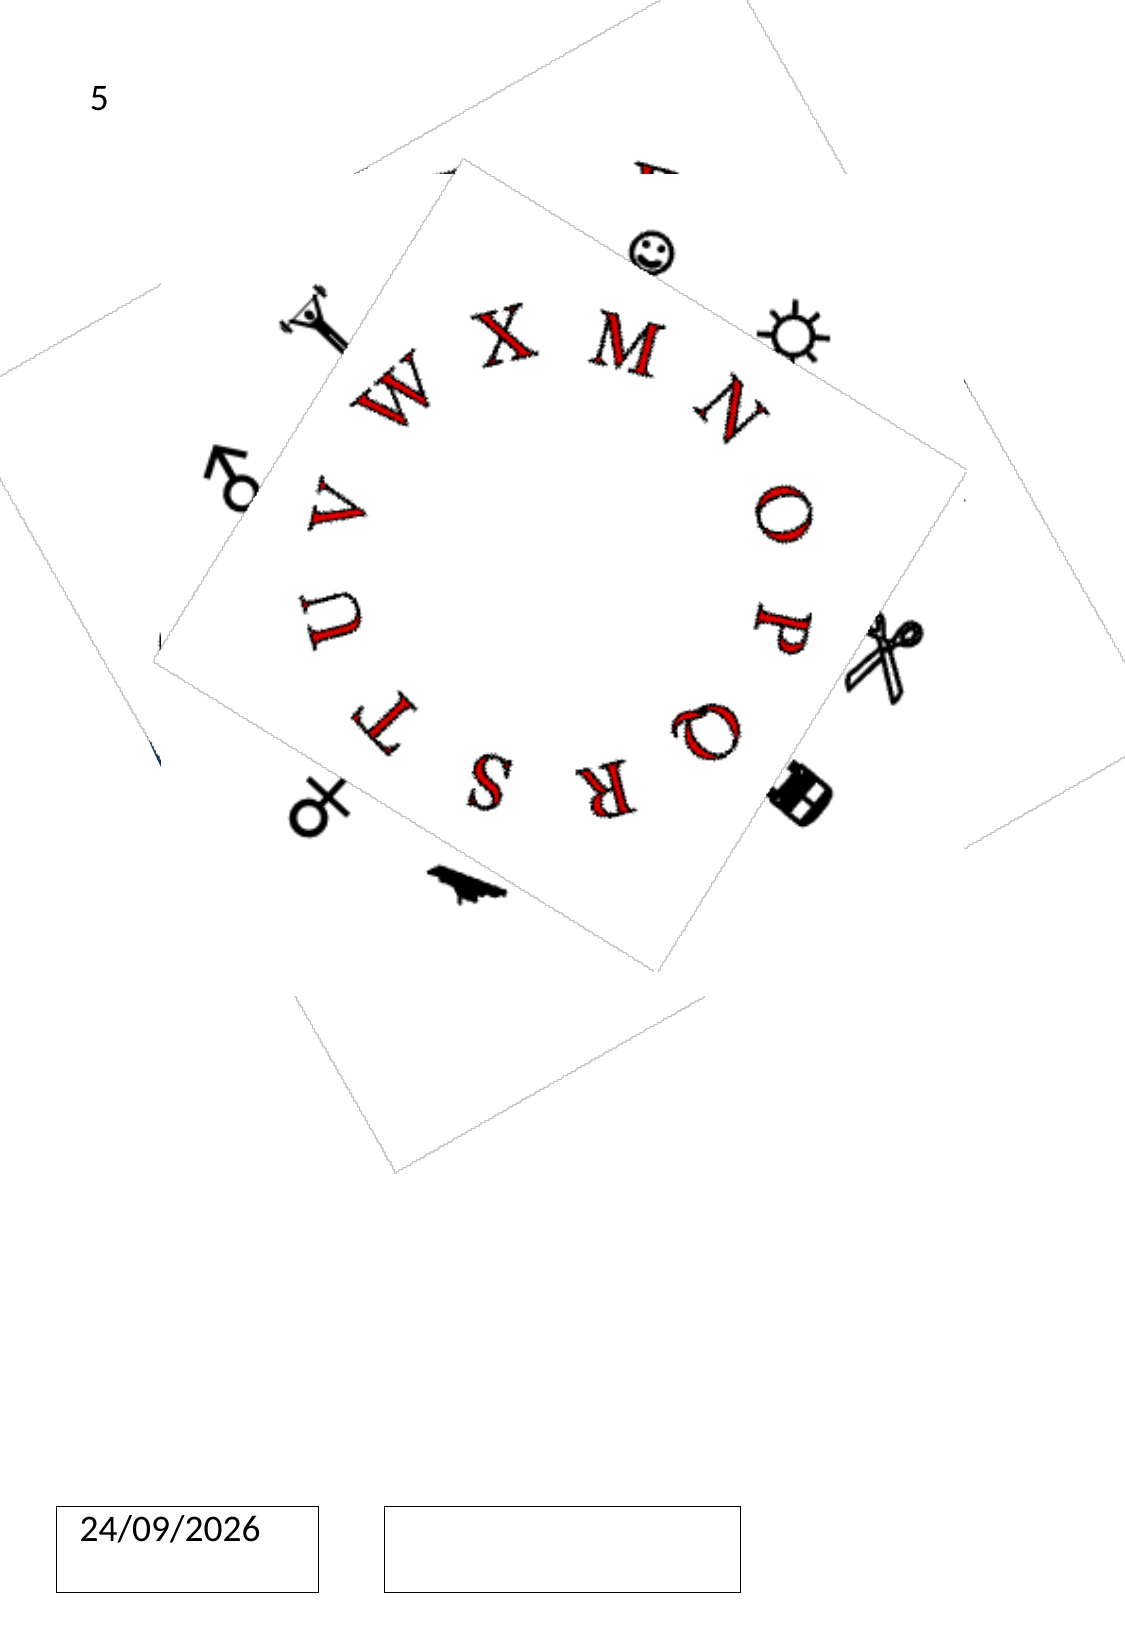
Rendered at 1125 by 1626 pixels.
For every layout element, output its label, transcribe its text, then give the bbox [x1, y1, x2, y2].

text_box 5 [74, 75, 125, 136]
picture [0, 0, 1125, 1174]
